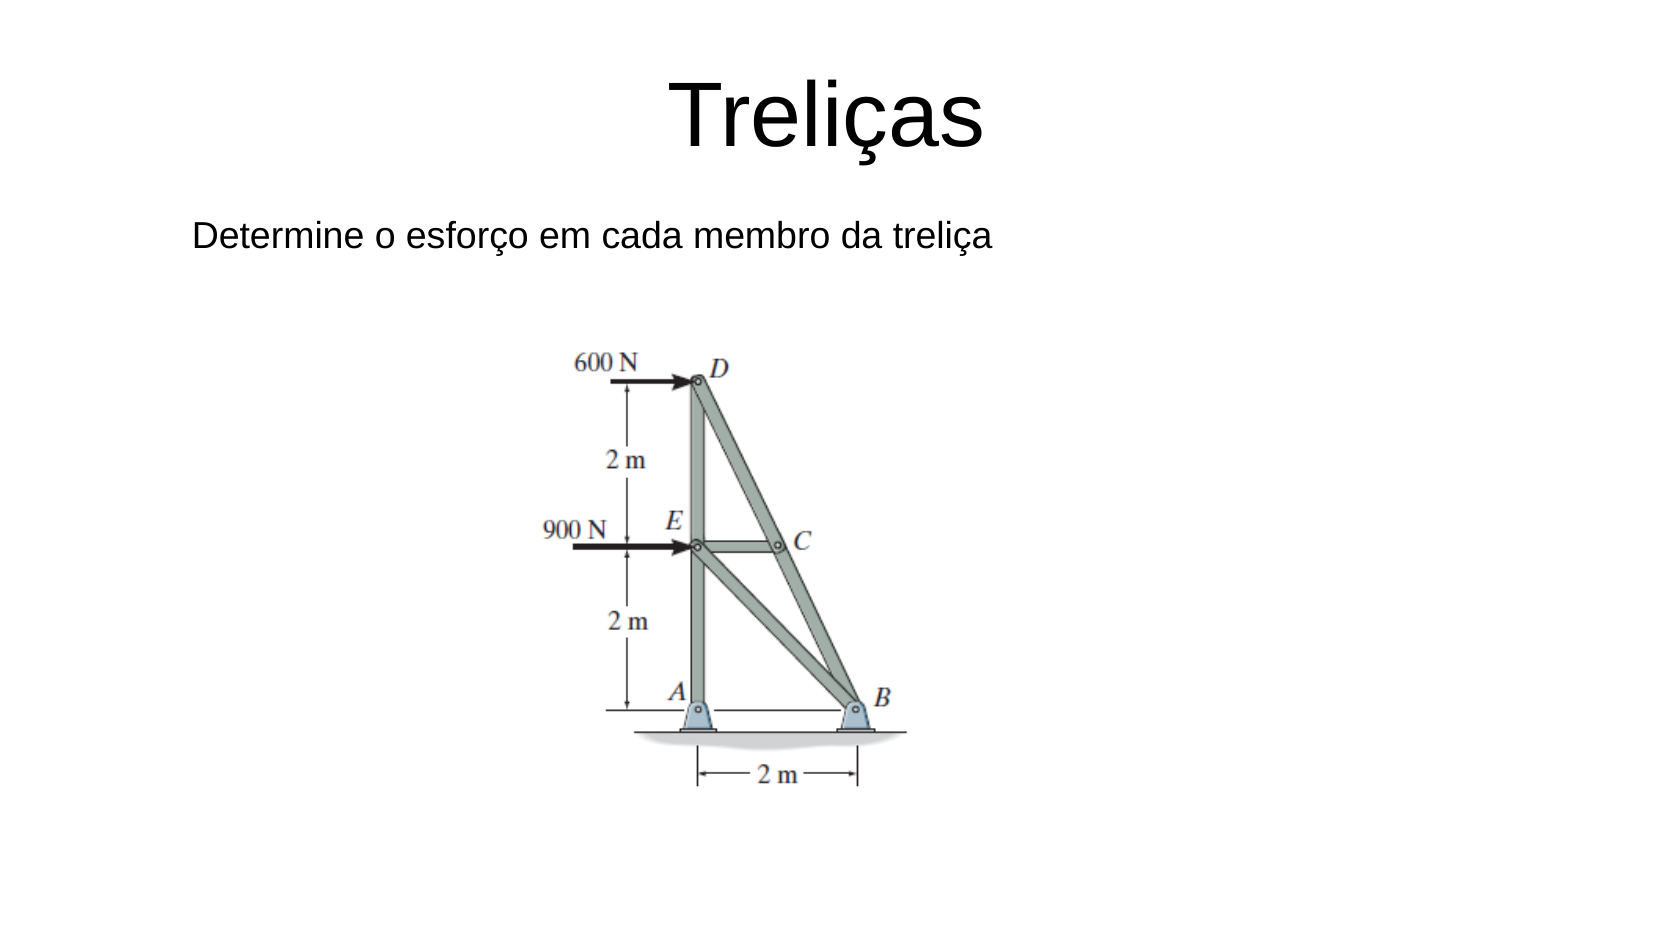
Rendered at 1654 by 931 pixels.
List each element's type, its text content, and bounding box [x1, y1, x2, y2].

title Treliças [82, 37, 1571, 193]
text_box Determine o esforço em cada membro da treliça [177, 206, 1152, 355]
picture [501, 334, 995, 857]
